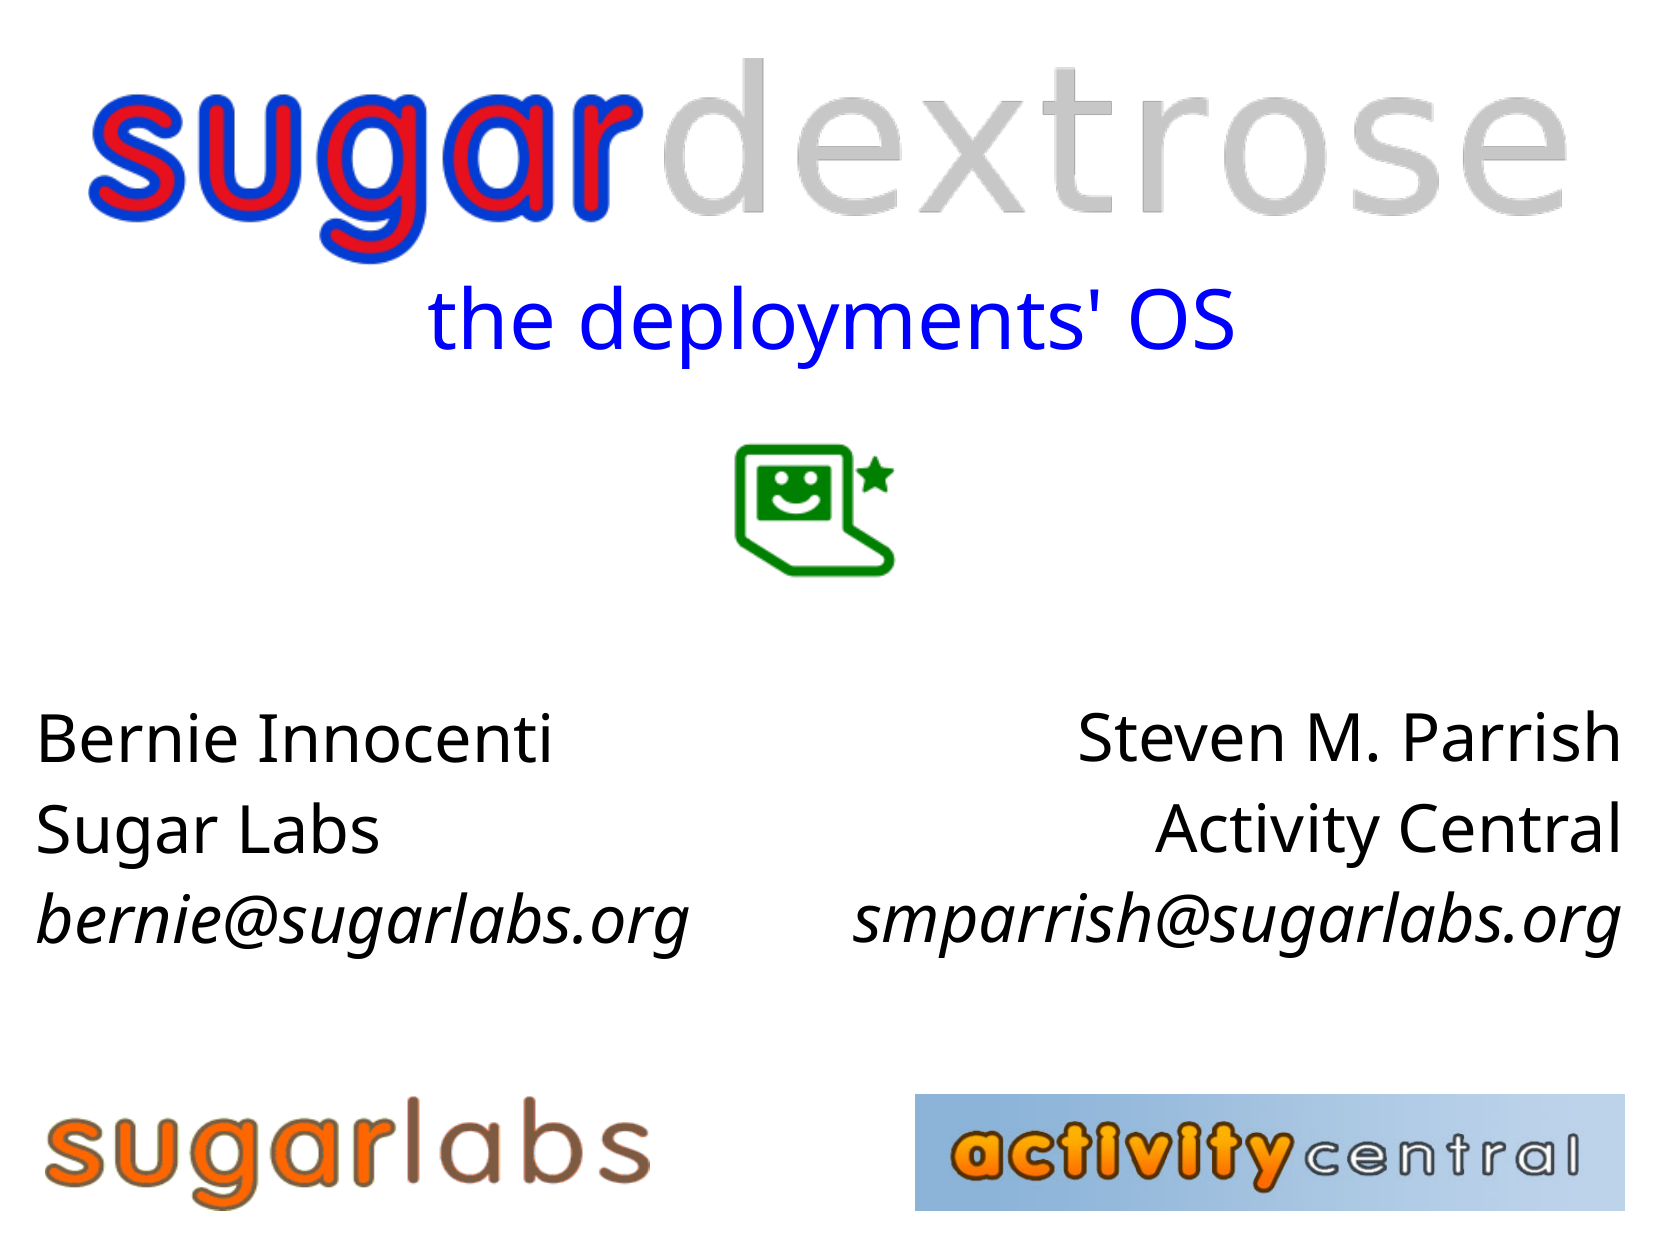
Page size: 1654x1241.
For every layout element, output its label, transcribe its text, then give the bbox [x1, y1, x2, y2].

picture [45, 1096, 650, 1211]
picture [915, 1094, 1625, 1211]
picture [88, 58, 1567, 266]
subtitle Bernie Innocenti Sugar Labs bernie@sugarlabs.org [0, 620, 827, 1034]
picture [715, 430, 916, 591]
text_box Steven M. Parrish Activity Central smparrish@sugarlabs.org [797, 620, 1625, 1033]
title the deployments' OS [88, 236, 1577, 399]
